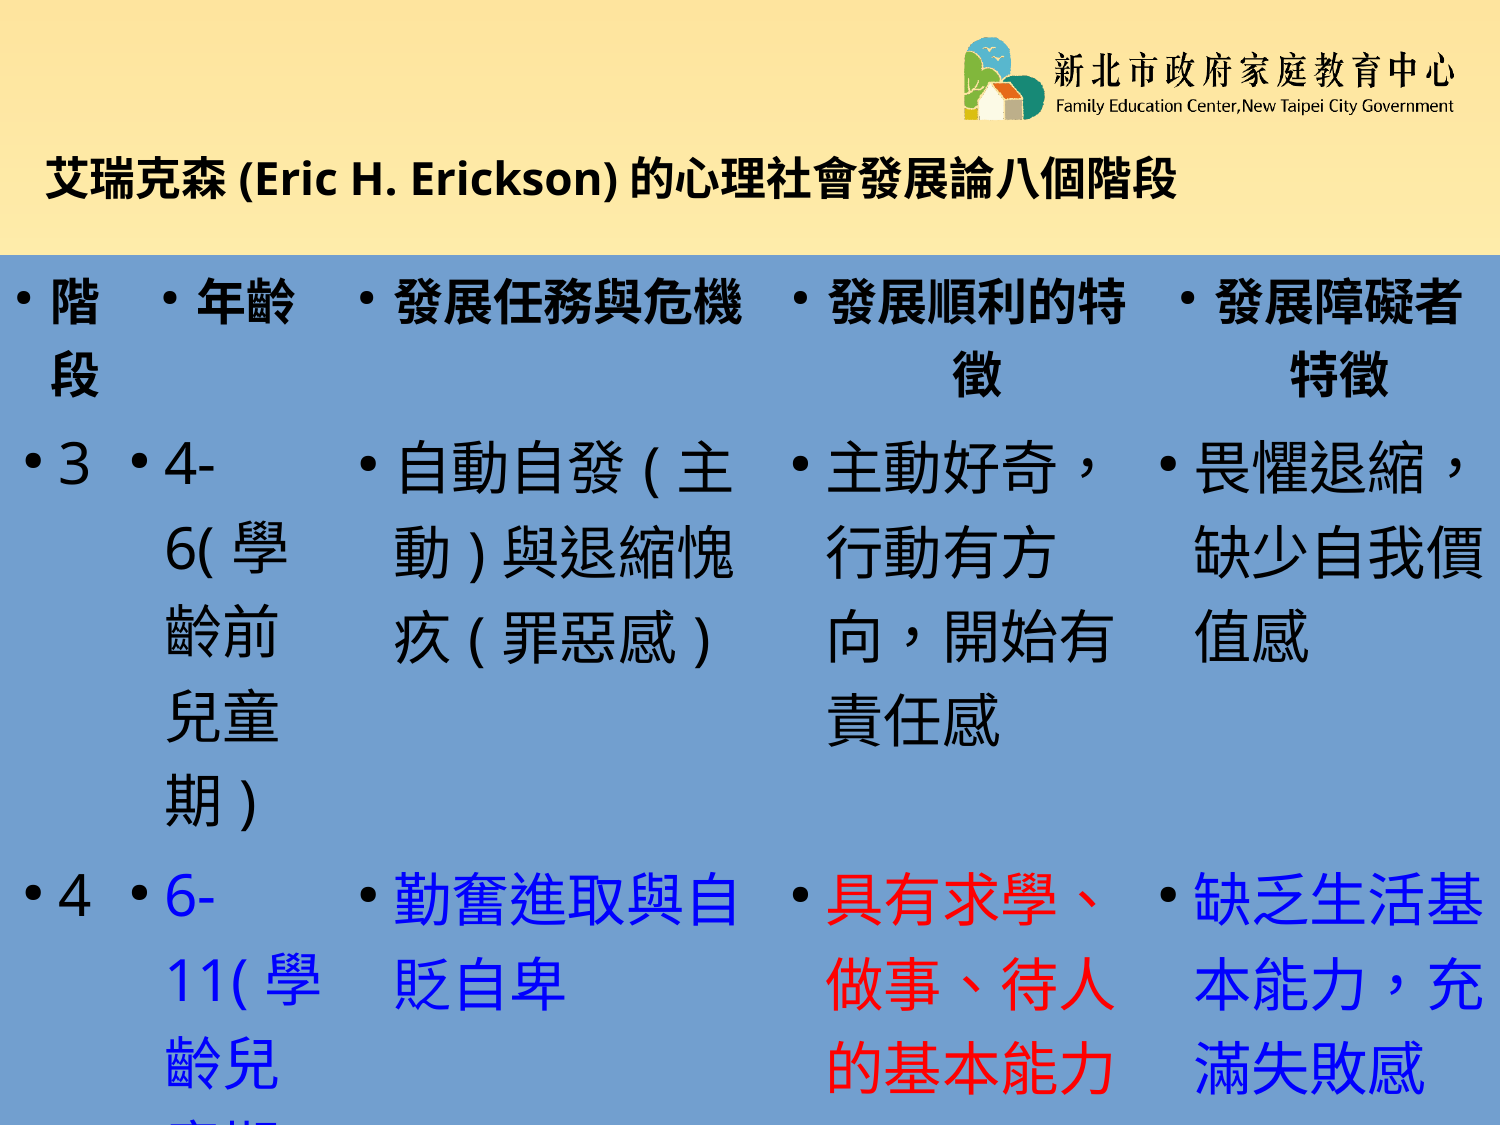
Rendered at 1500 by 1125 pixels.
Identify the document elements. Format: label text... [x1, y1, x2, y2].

text_box 艾瑞克森(Eric H. Erickson)的心理社會發展論八個階段 [29, 142, 1307, 257]
table_cell 主動好奇，行動有方向，開始有責任感 [775, 415, 1143, 847]
table_cell 缺乏生活基本能力，充滿失敗感 [1143, 847, 1500, 1125]
table_cell 勤奮進取與自貶自卑 [343, 847, 775, 1125]
table_header 發展順利的特徵 [775, 257, 1143, 415]
table_cell 4 [0, 847, 114, 1125]
table_cell 具有求學、做事、待人的基本能力 [775, 847, 1143, 1125]
table_cell 自動自發(主動)與退縮愧疚(罪惡感) [343, 415, 775, 847]
table_header 階段 [0, 255, 114, 415]
table_cell 畏懼退縮，缺少自我價值感 [1143, 415, 1500, 847]
table_header 發展障礙者特徵 [1143, 255, 1500, 415]
table_header 年齡 [114, 257, 343, 415]
table_cell 4-6(學齡前兒童期) [114, 415, 343, 847]
table_header 發展任務與危機 [343, 257, 775, 415]
table_cell 6-11(學齡兒童期) [114, 847, 343, 1125]
table_cell 3 [0, 415, 114, 847]
